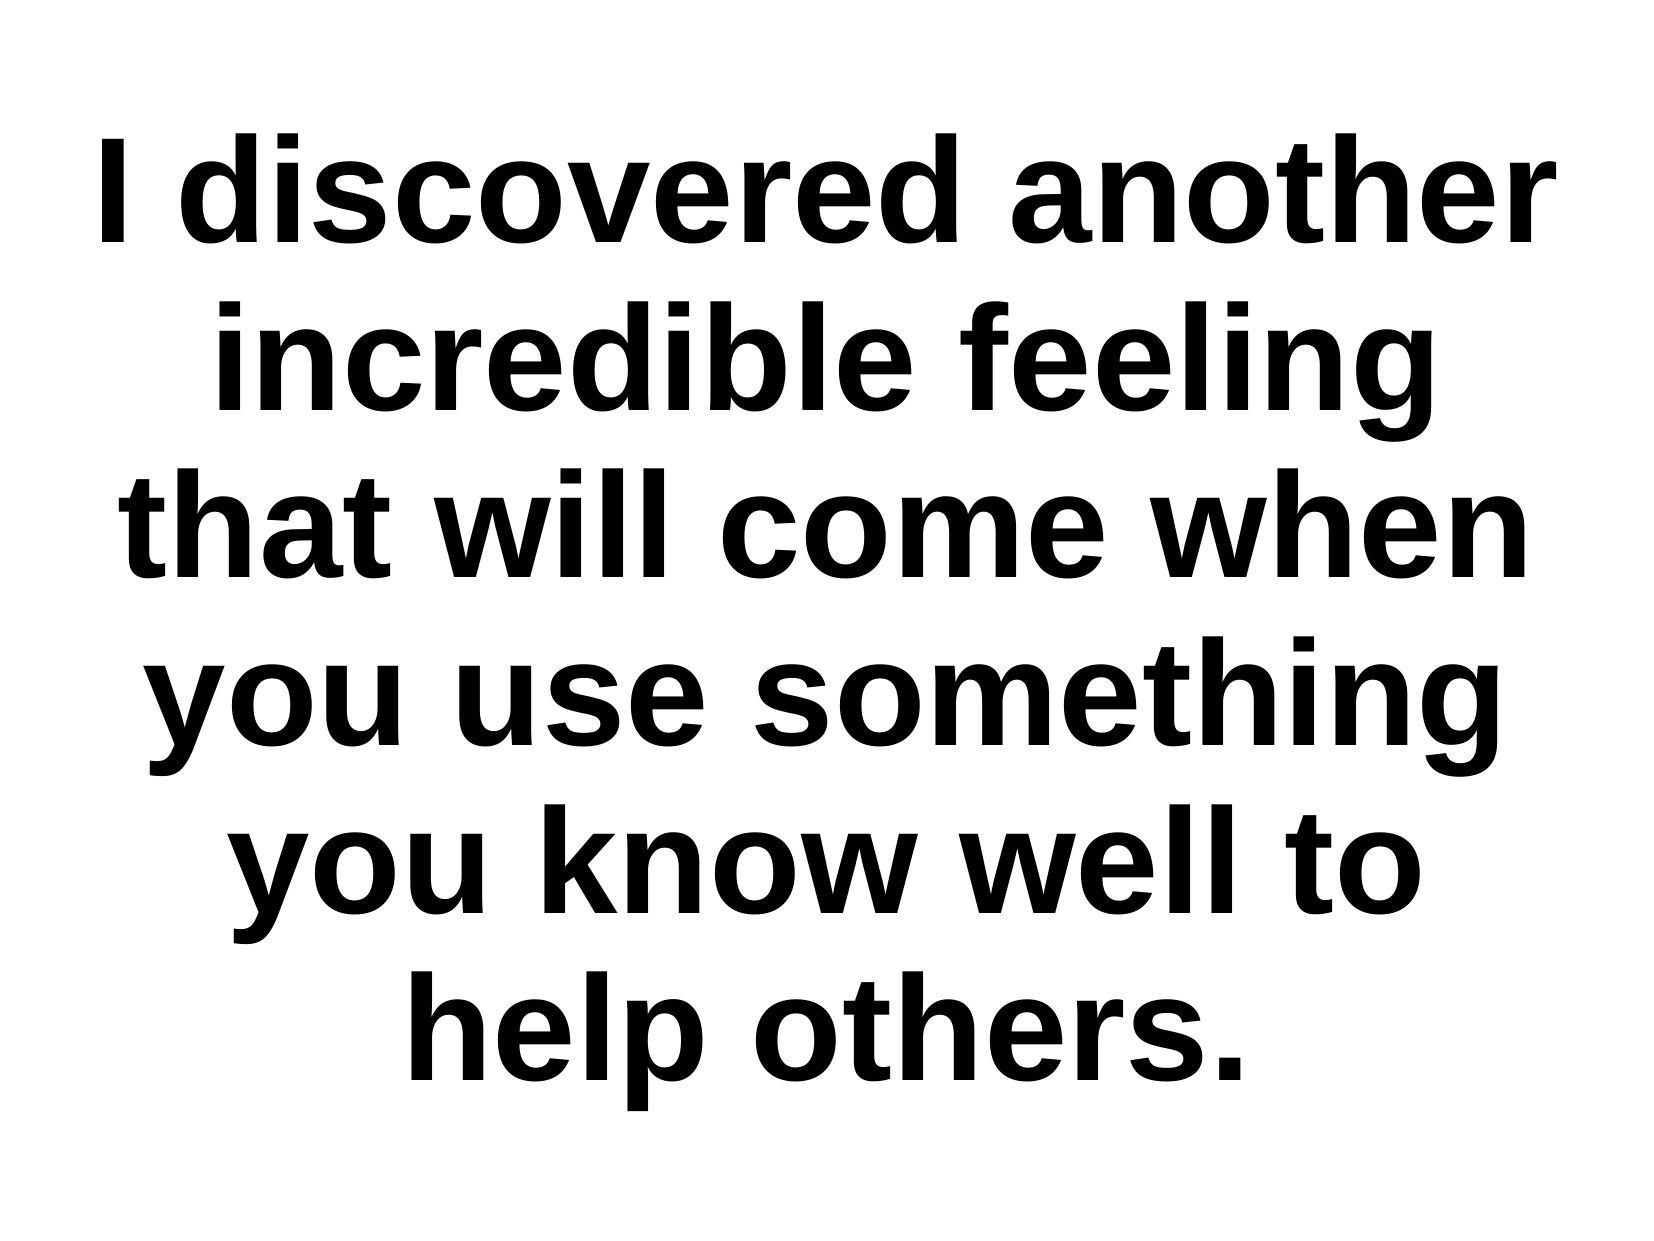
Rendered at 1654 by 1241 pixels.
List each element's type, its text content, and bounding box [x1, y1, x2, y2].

title I discovered another incredible feeling that will come when you use something you know well to help others. [82, 49, 1571, 1171]
